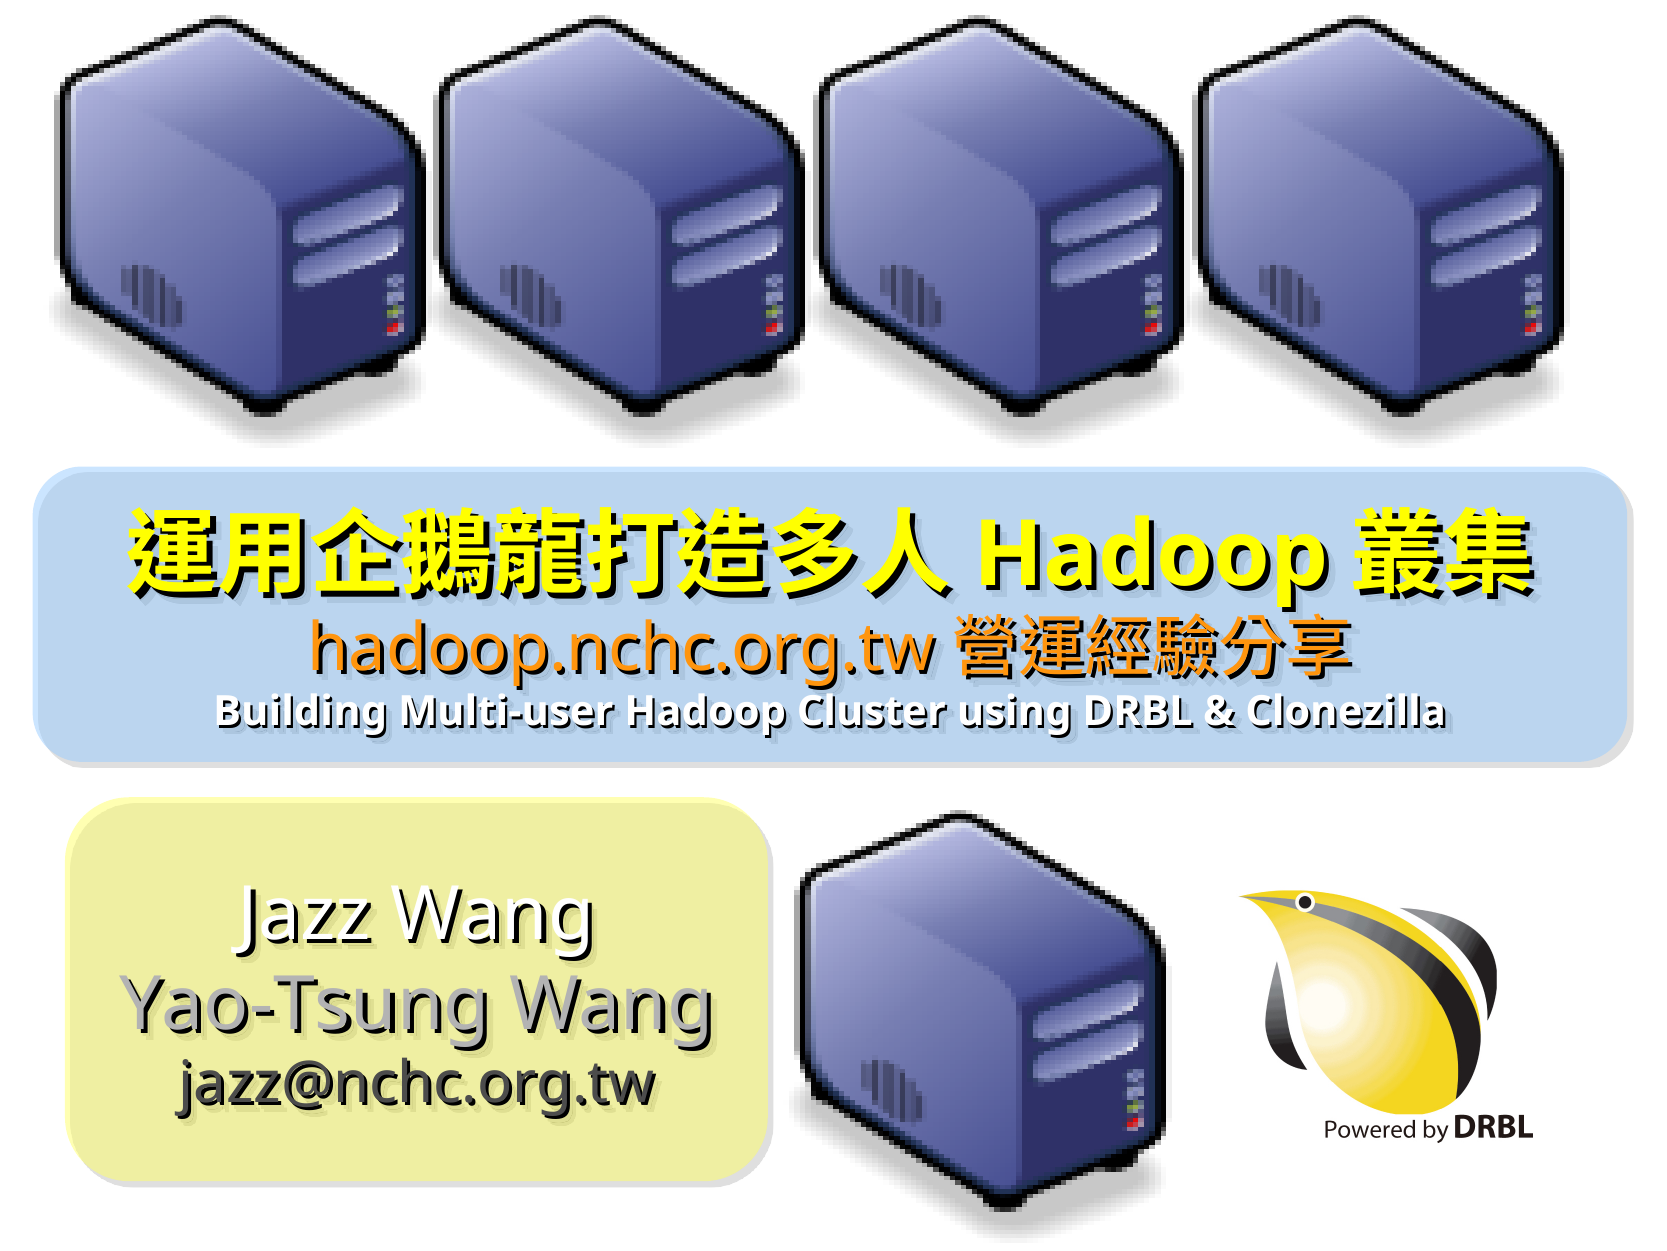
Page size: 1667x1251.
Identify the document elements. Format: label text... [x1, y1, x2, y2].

picture [767, 797, 1211, 1251]
picture [27, 2, 1609, 502]
text_box Jazz Wang Yao-Tsung Wang jazz@nchc.org.tw [64, 797, 768, 1182]
picture [1224, 874, 1548, 1152]
text_box 運用企鵝龍打造多人Hadoop叢集 hadoop.nchc.org.tw營運經驗分享 Building Multi-user Hadoop Cluster using DRBL & Clonezilla [32, 466, 1628, 762]
